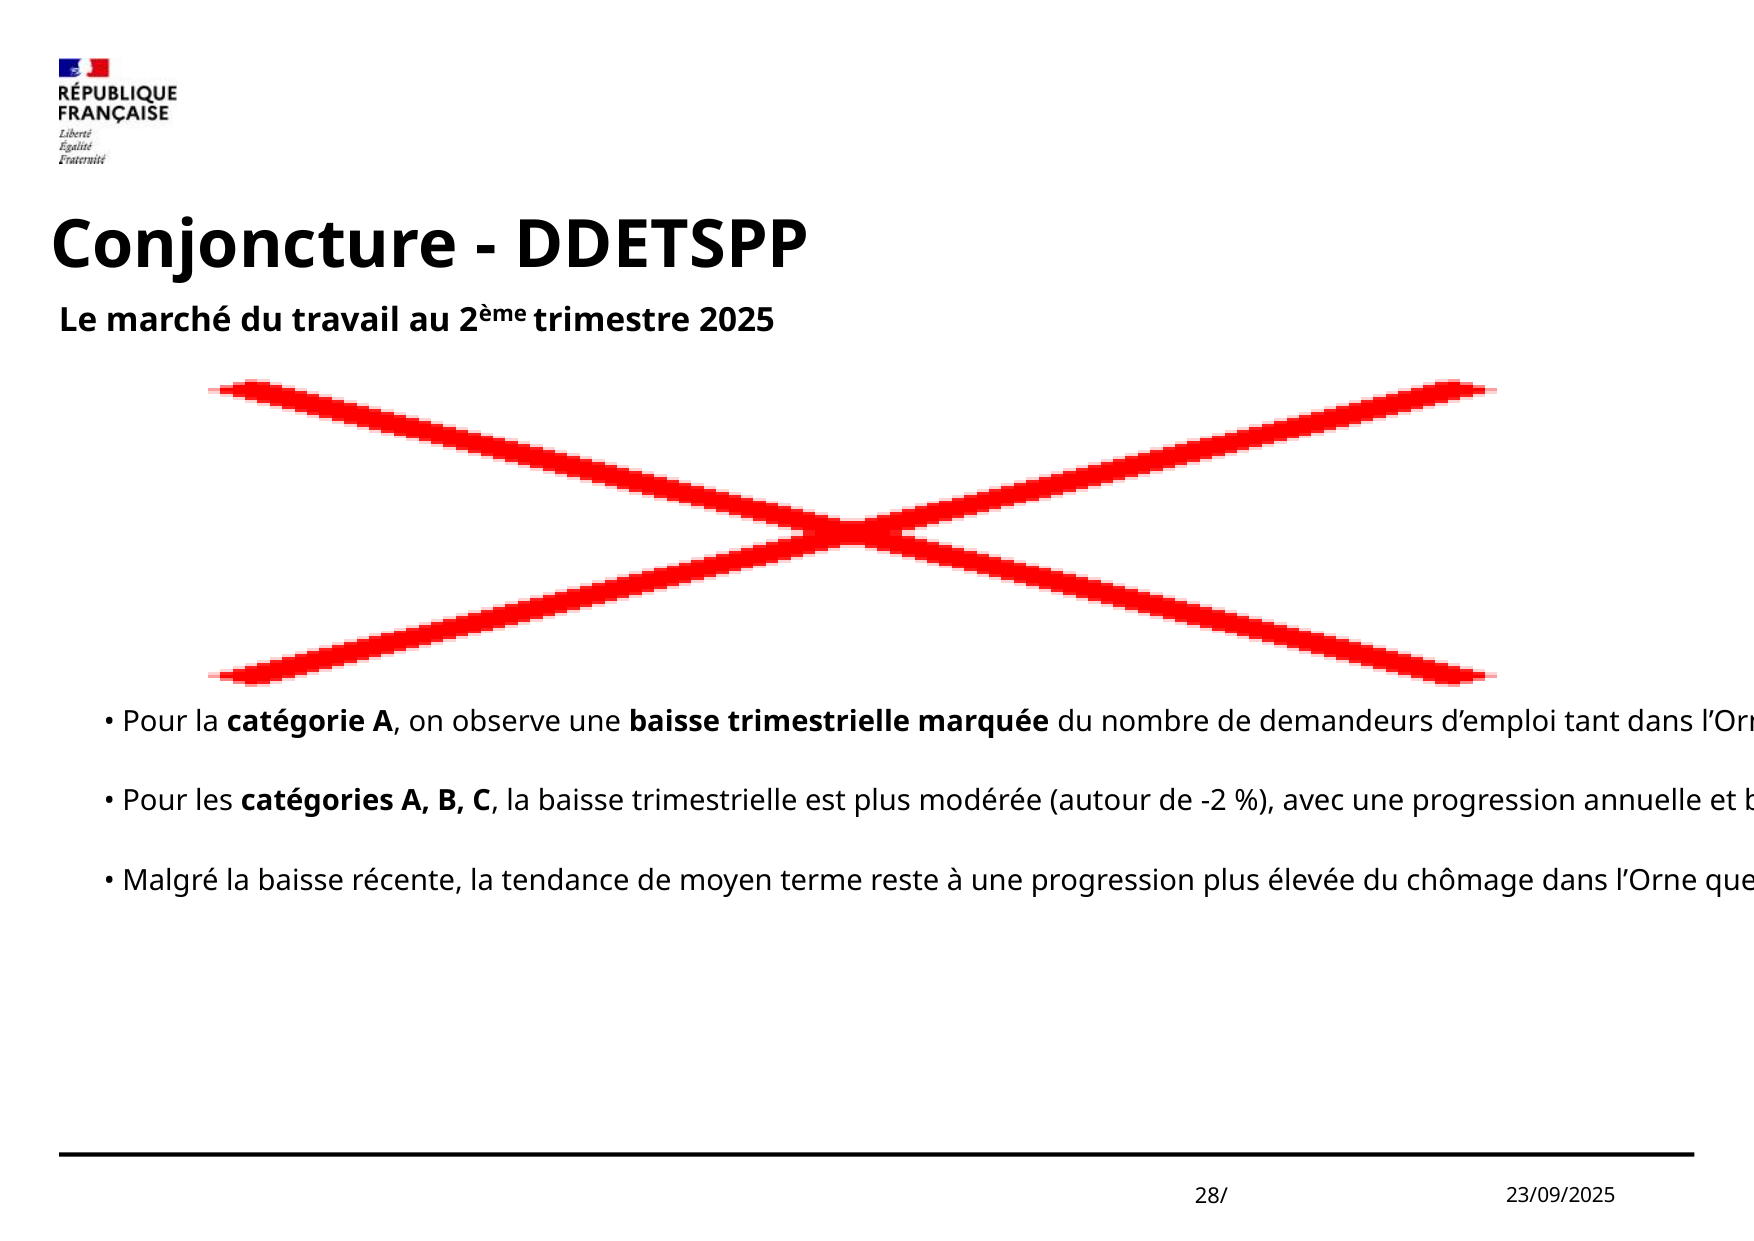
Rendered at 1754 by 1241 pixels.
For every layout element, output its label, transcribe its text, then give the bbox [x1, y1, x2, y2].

list Le marché du travail au 2ème trimestre 2025 [1656, 807, 1667, 1125]
list Le marché du travail au 2ème trimestre 2025 [59, 298, 1667, 798]
chart [171, 371, 1535, 696]
list Conjoncture - DDETSPP [50, 200, 1114, 312]
text_box • Pour la catégorie A, on observe une baisse trimestrielle marquée du nombre de demandeurs d’emploi tant dans l’Orne (-5,8%), qu’en Normandie (-6%) et en France (-5,9%). En revanche la hausse sur un an et deux ans est plus forte dans l’Orne (+8,3 % et +11 %) que dans la moyenne régionale et nationale. • Pour les catégories A, B, C, la baisse trimestrielle est plus modérée (autour de -2 %), avec une progression annuelle et biennale également plus marquée dans l’Orne (+3,6 % et +4 %) qu’au niveau régional mais restant inférieur à celle constatée au niveau national. • Malgré la baisse récente, la tendance de moyen terme reste à une progression plus élevée du chômage dans l’Orne que dans son environnement régional. [59, 692, 1656, 1134]
